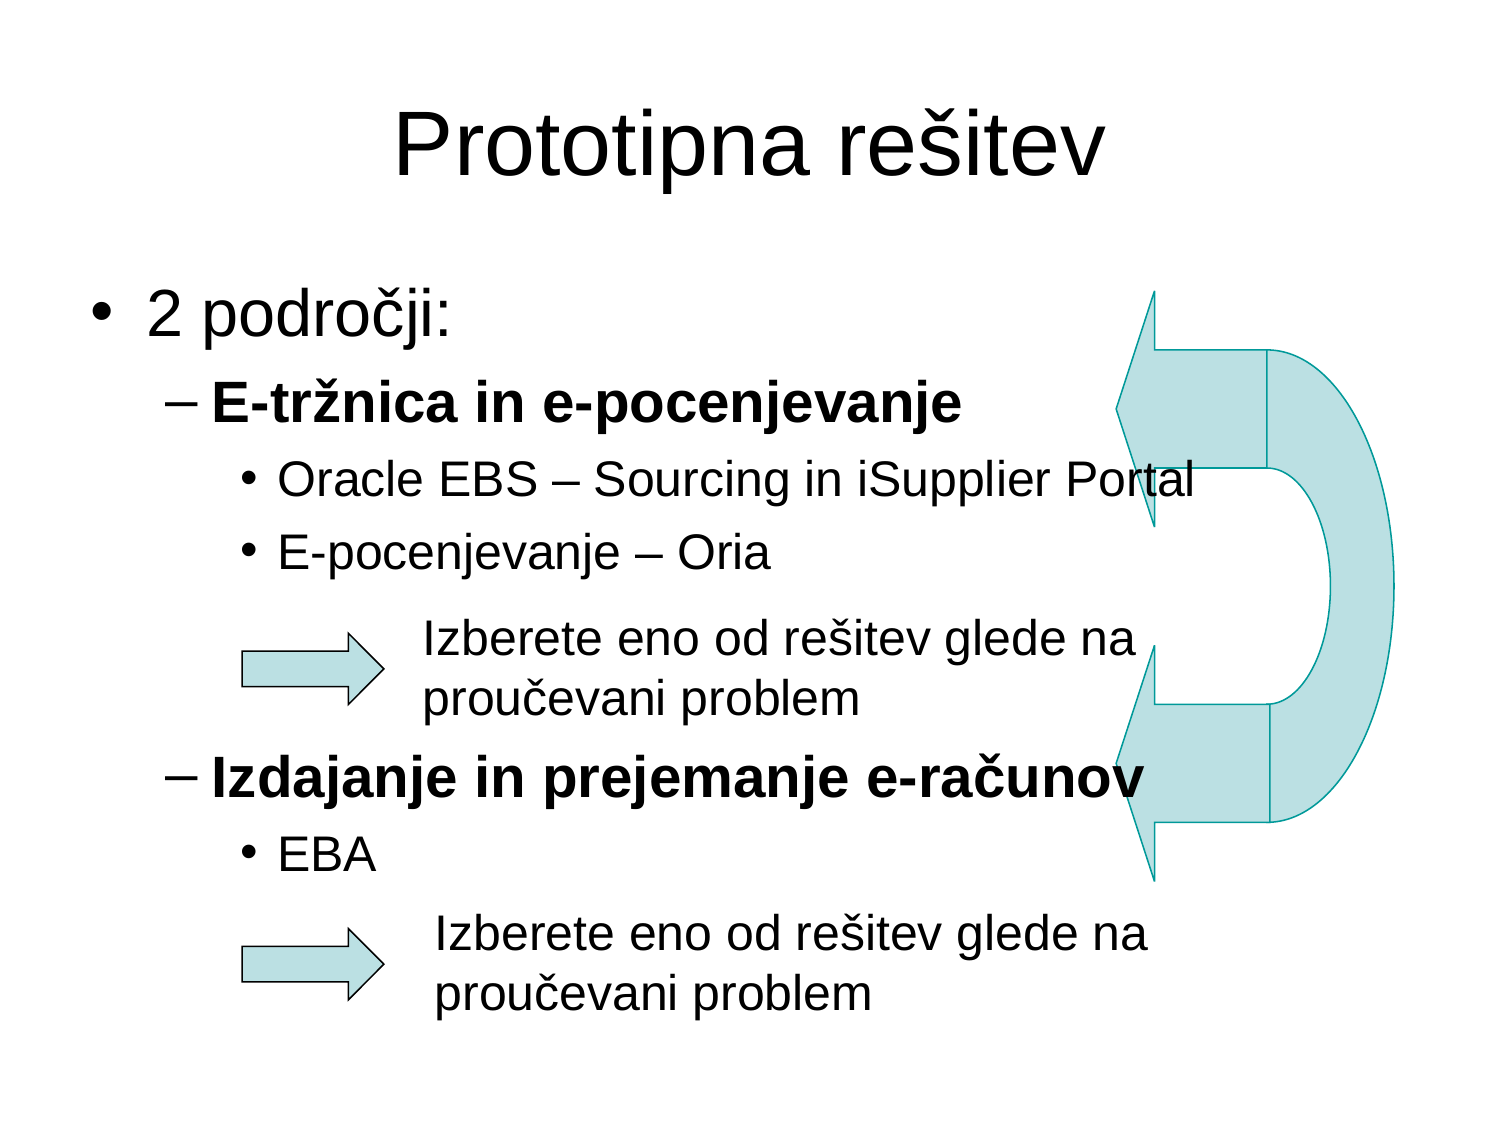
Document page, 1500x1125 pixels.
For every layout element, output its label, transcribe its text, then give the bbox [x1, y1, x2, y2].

text_box [242, 928, 384, 1000]
list 2 področji: E-tržnica in e-pocenjevanje Oracle EBS – Sourcing in iSupplier Portal E-pocenjevanje – Oria Izdajanje in prejemanje e-računov EBA [75, 262, 1426, 1006]
text_box Izberete eno od rešitev glede na proučevani problem [419, 893, 1178, 1029]
text_box [242, 633, 384, 705]
title Prototipna rešitev [75, 45, 1426, 233]
text_box Izberete eno od rešitev glede na proučevani problem [408, 597, 1166, 734]
